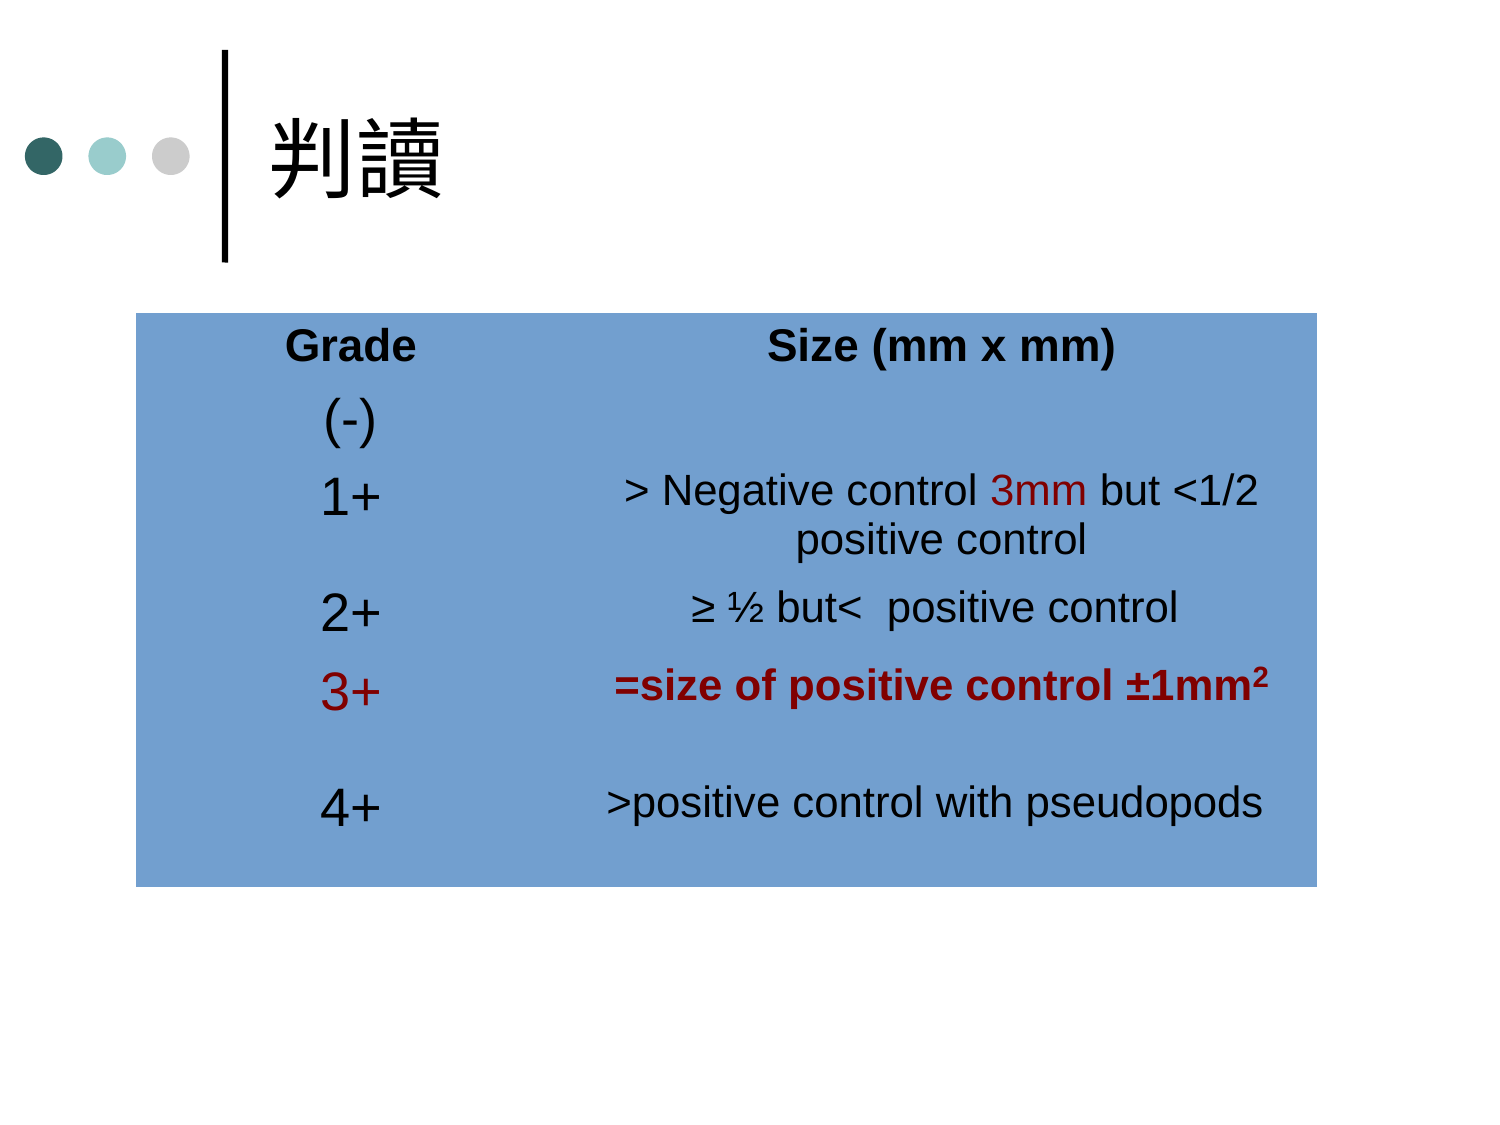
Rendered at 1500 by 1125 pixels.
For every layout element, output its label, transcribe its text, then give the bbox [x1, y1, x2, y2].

table_cell 2+ [136, 575, 566, 654]
table_cell >positive control with pseudopods [566, 771, 1317, 887]
table_cell 1+ [136, 459, 566, 575]
table_cell ≥ ½ but< positive control [566, 575, 1317, 654]
table_cell 4+ [136, 771, 566, 887]
title 判讀 [253, 31, 1404, 282]
table_header Grade [136, 313, 566, 381]
table_cell [566, 381, 1317, 459]
table_cell > Negative control 3mm but <1/2 positive control [566, 459, 1317, 575]
table_cell 3+ [136, 654, 566, 771]
table_cell (-) [136, 381, 566, 459]
table_header Size (mm x mm) [566, 313, 1317, 381]
table_cell =size of positive control ±1mm2 [566, 654, 1317, 771]
